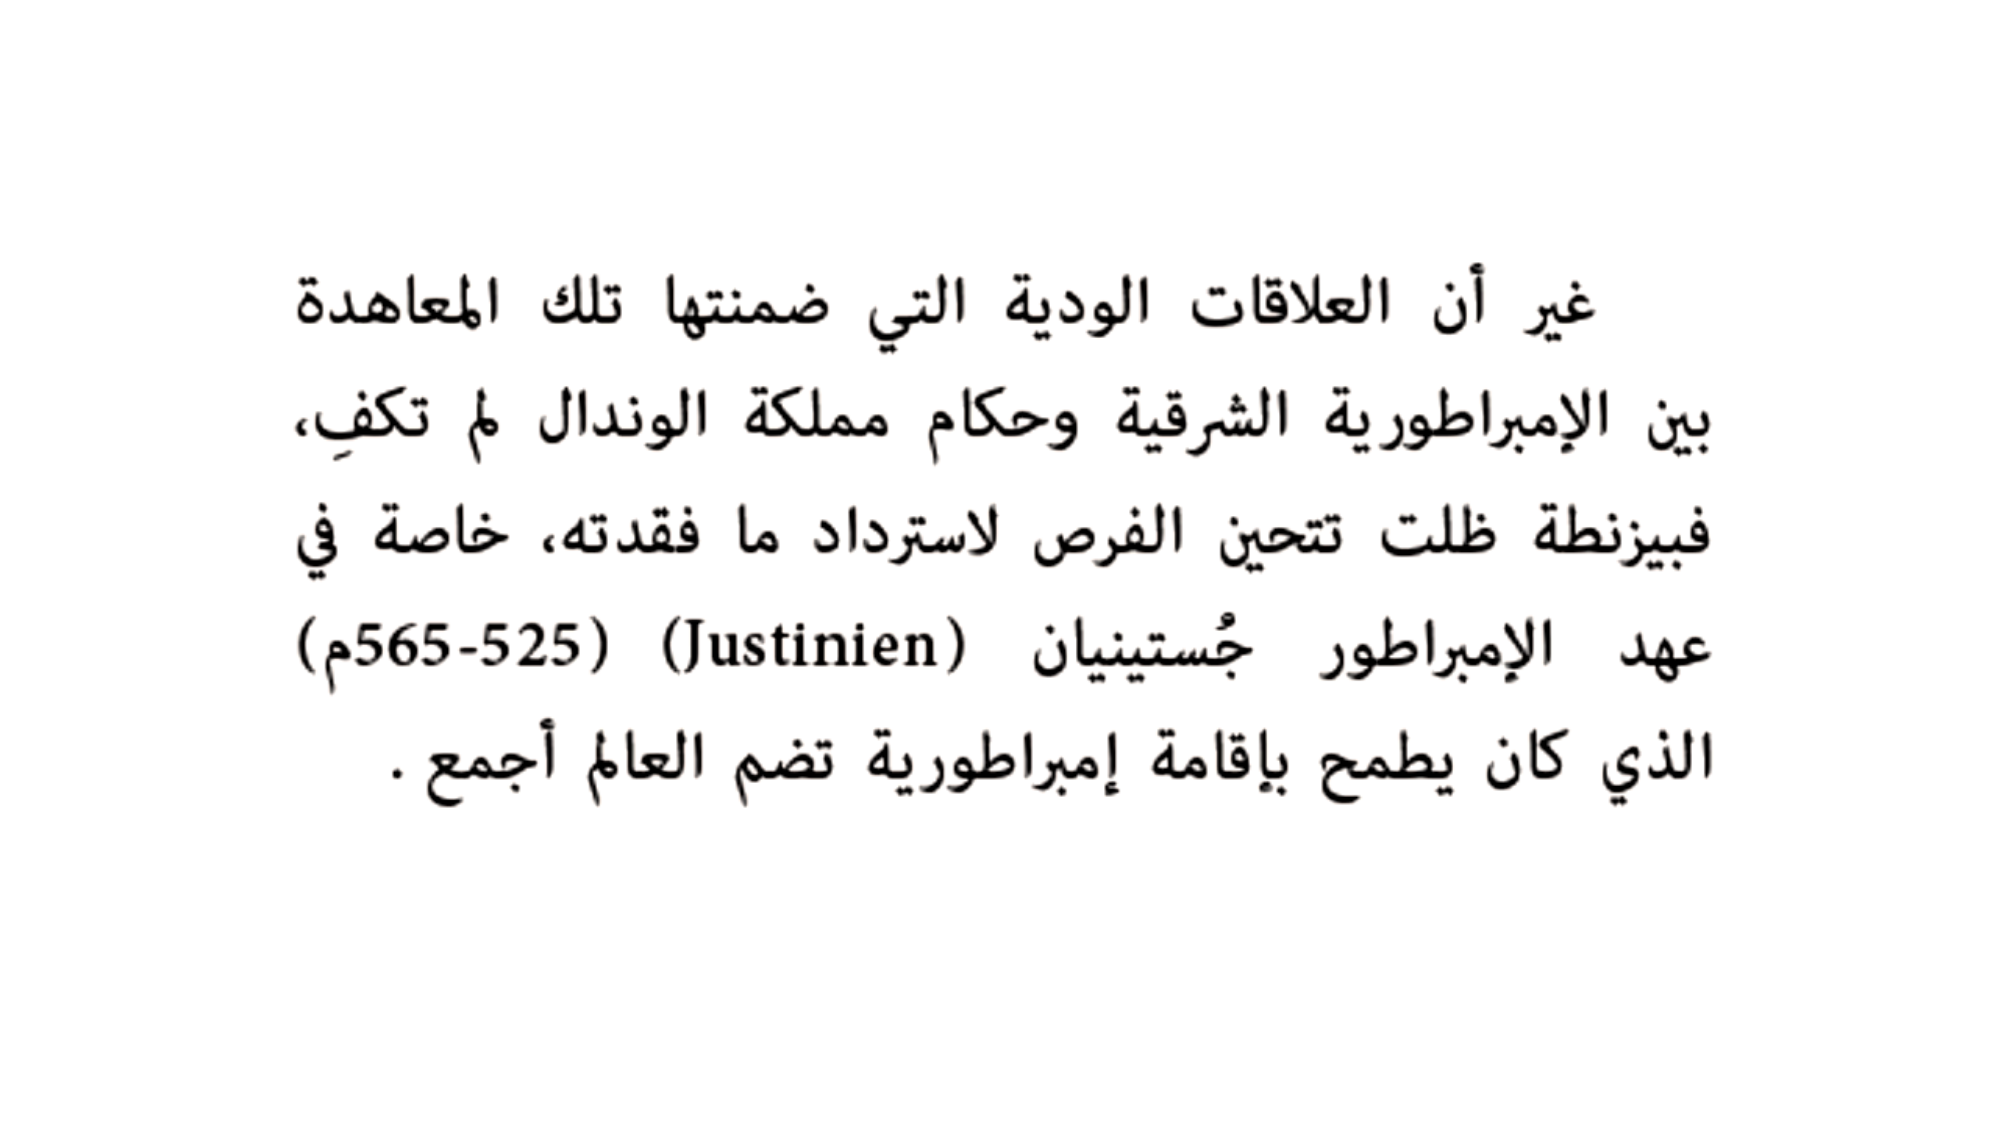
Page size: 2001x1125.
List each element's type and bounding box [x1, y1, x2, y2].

picture [244, 244, 1756, 881]
